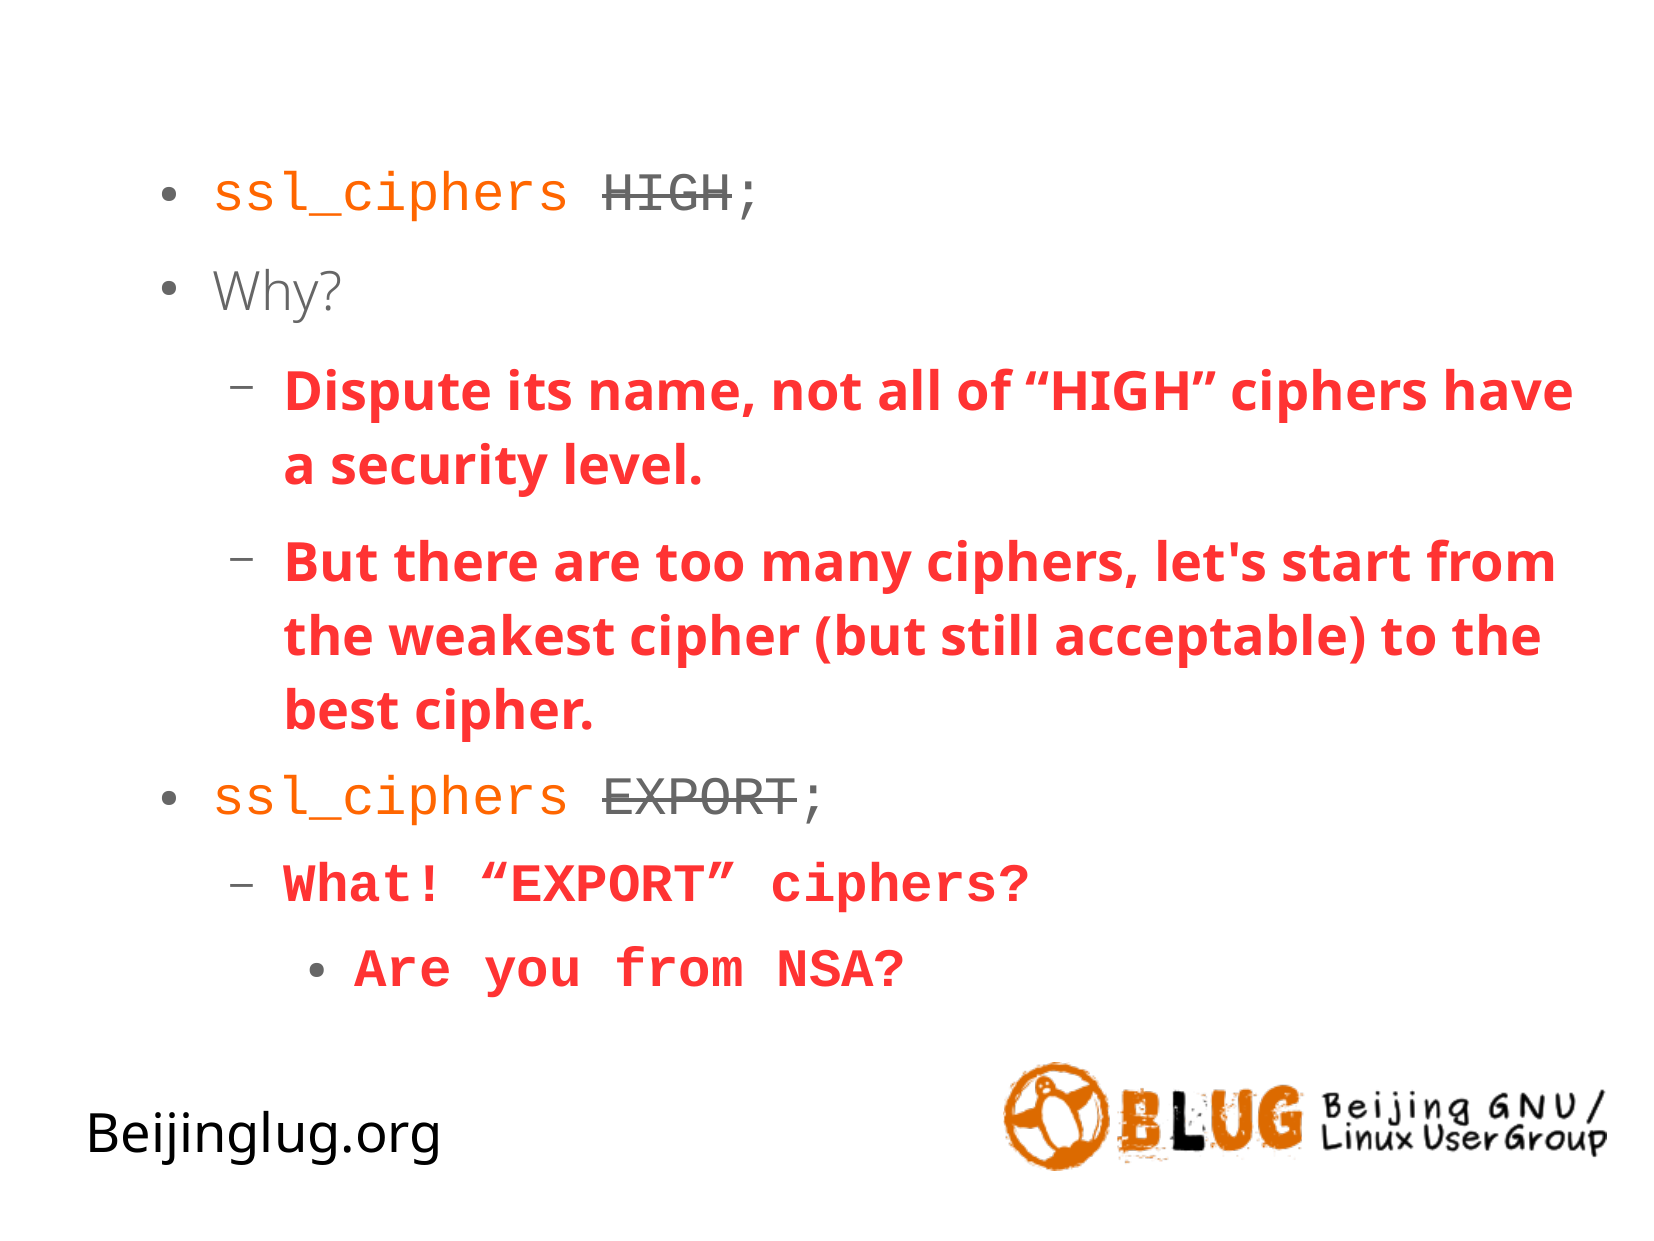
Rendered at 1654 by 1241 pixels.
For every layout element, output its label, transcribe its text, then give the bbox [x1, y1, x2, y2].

list ssl_ciphers HIGH; Why? Dispute its name, not all of “HIGH” ciphers have a security level. But there are too many ciphers, let's start from the weakest cipher (but still acceptable) to the best cipher. ssl_ciphers EXPORT; What! “EXPORT” ciphers? Are you from NSA? [141, 165, 1615, 1028]
picture [1003, 1062, 1607, 1171]
